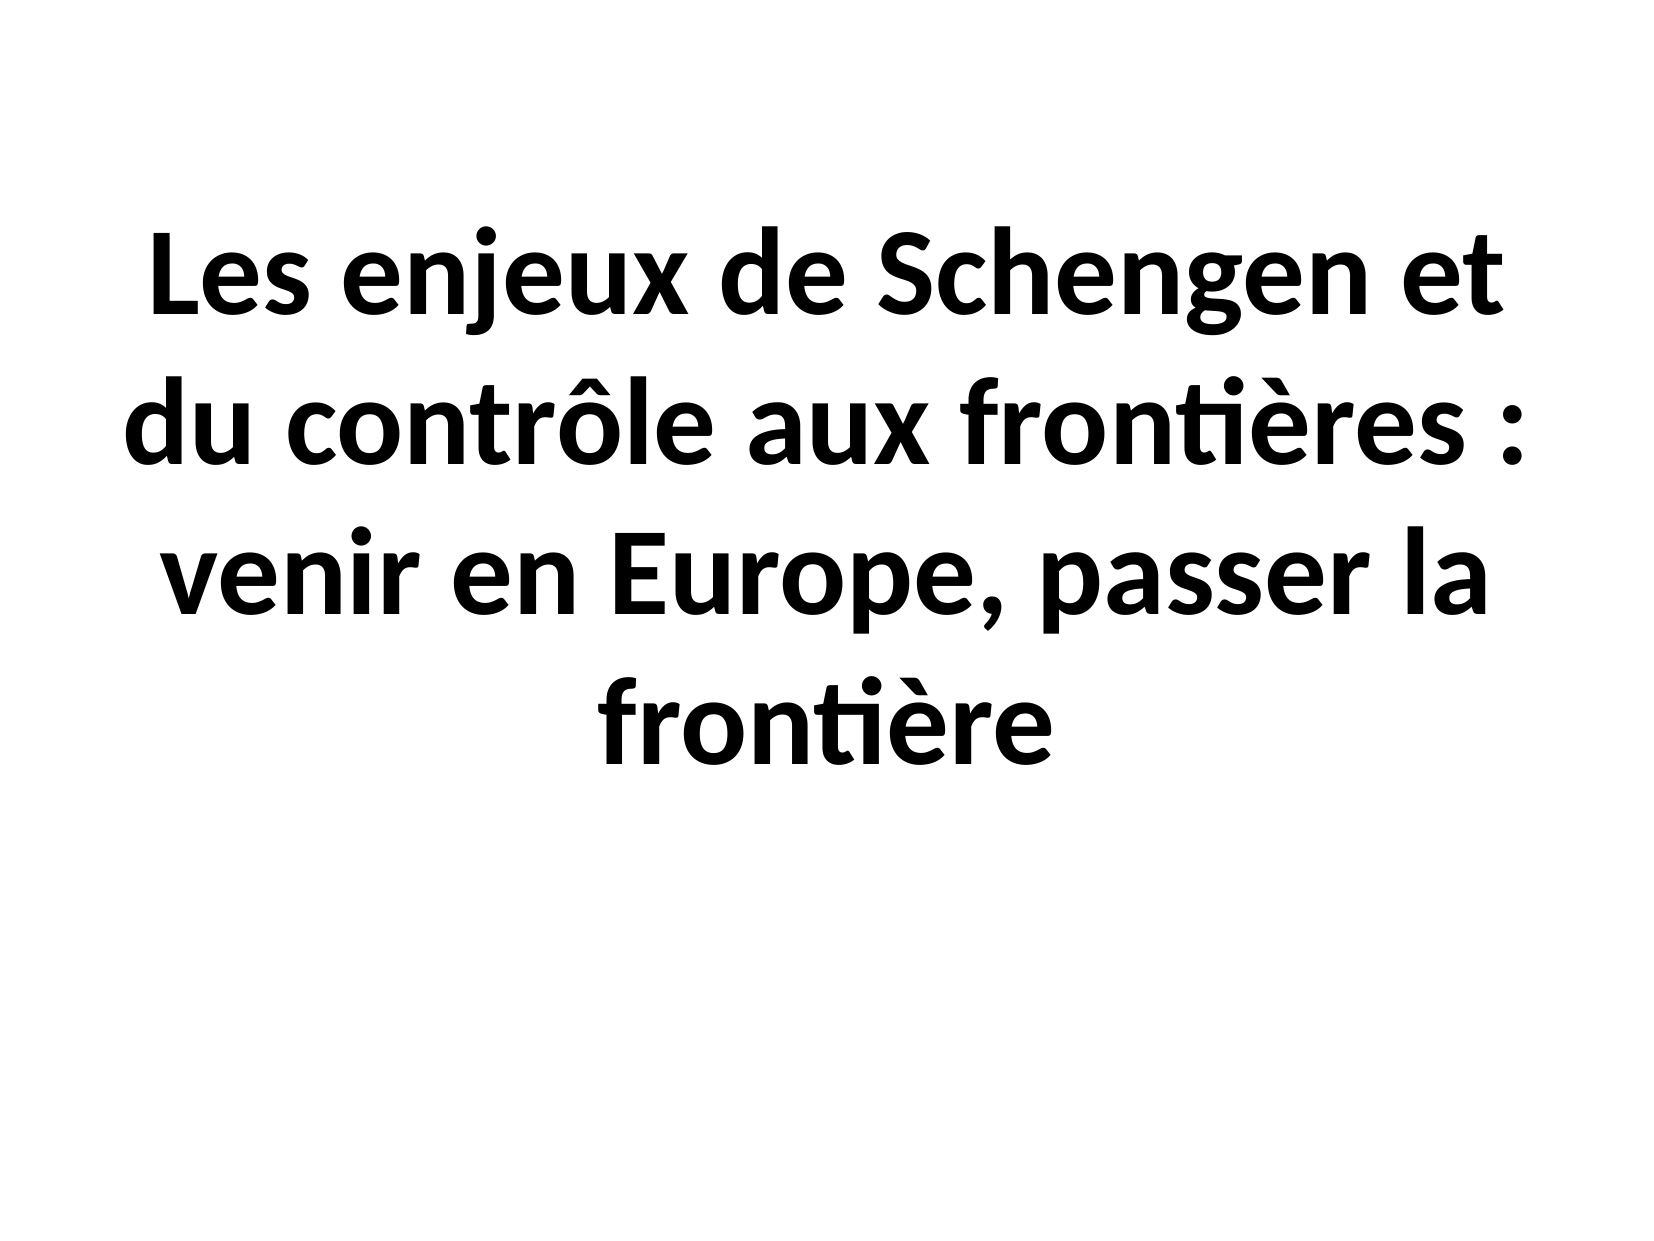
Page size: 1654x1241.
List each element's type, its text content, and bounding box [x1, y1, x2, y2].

subtitle Les enjeux de Schengen et du contrôle aux frontières : venir en Europe, passer la frontière [82, 49, 1571, 1109]
